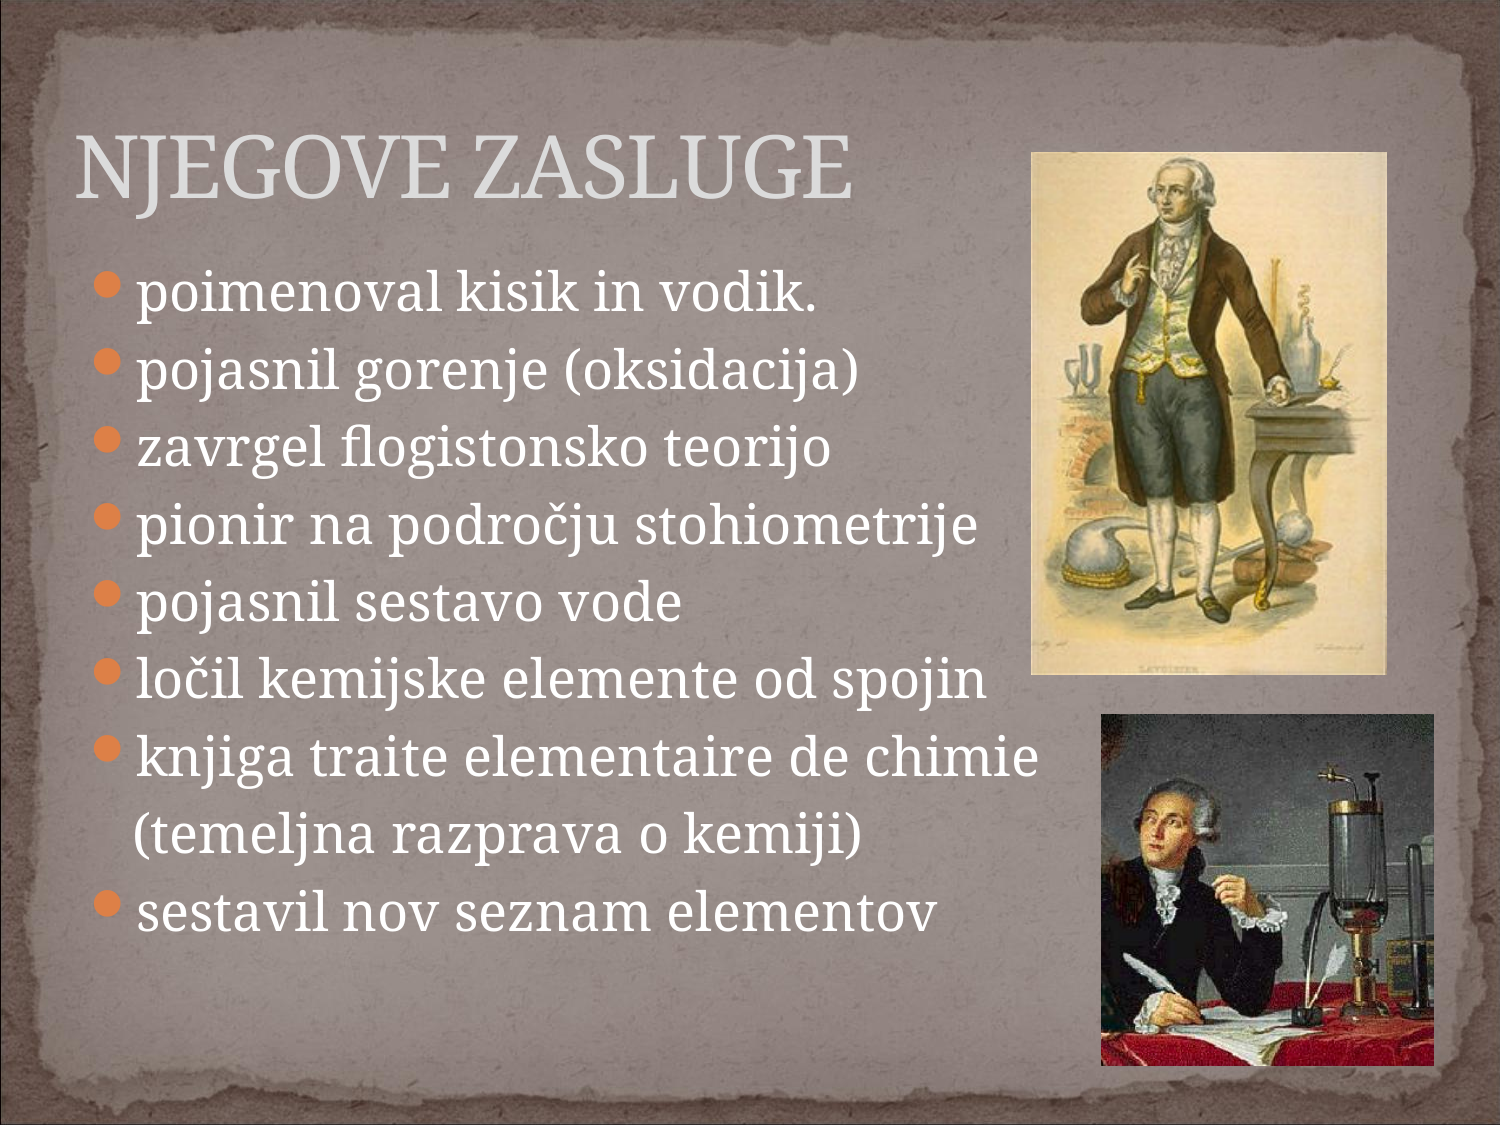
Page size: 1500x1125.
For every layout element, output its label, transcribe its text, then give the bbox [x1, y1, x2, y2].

list poimenoval kisik in vodik. pojasnil gorenje (oksidacija) zavrgel flogistonsko teorijo pionir na področju stohiometrije pojasnil sestavo vode ločil kemijske elemente od spojin knjiga traite elementaire de chimie (temeljna razprava o kemiji) sestavil nov seznam elementov [75, 249, 1425, 1000]
title NJEGOVE ZASLUGE [58, 23, 1409, 224]
picture [0, 0, 1500, 1125]
